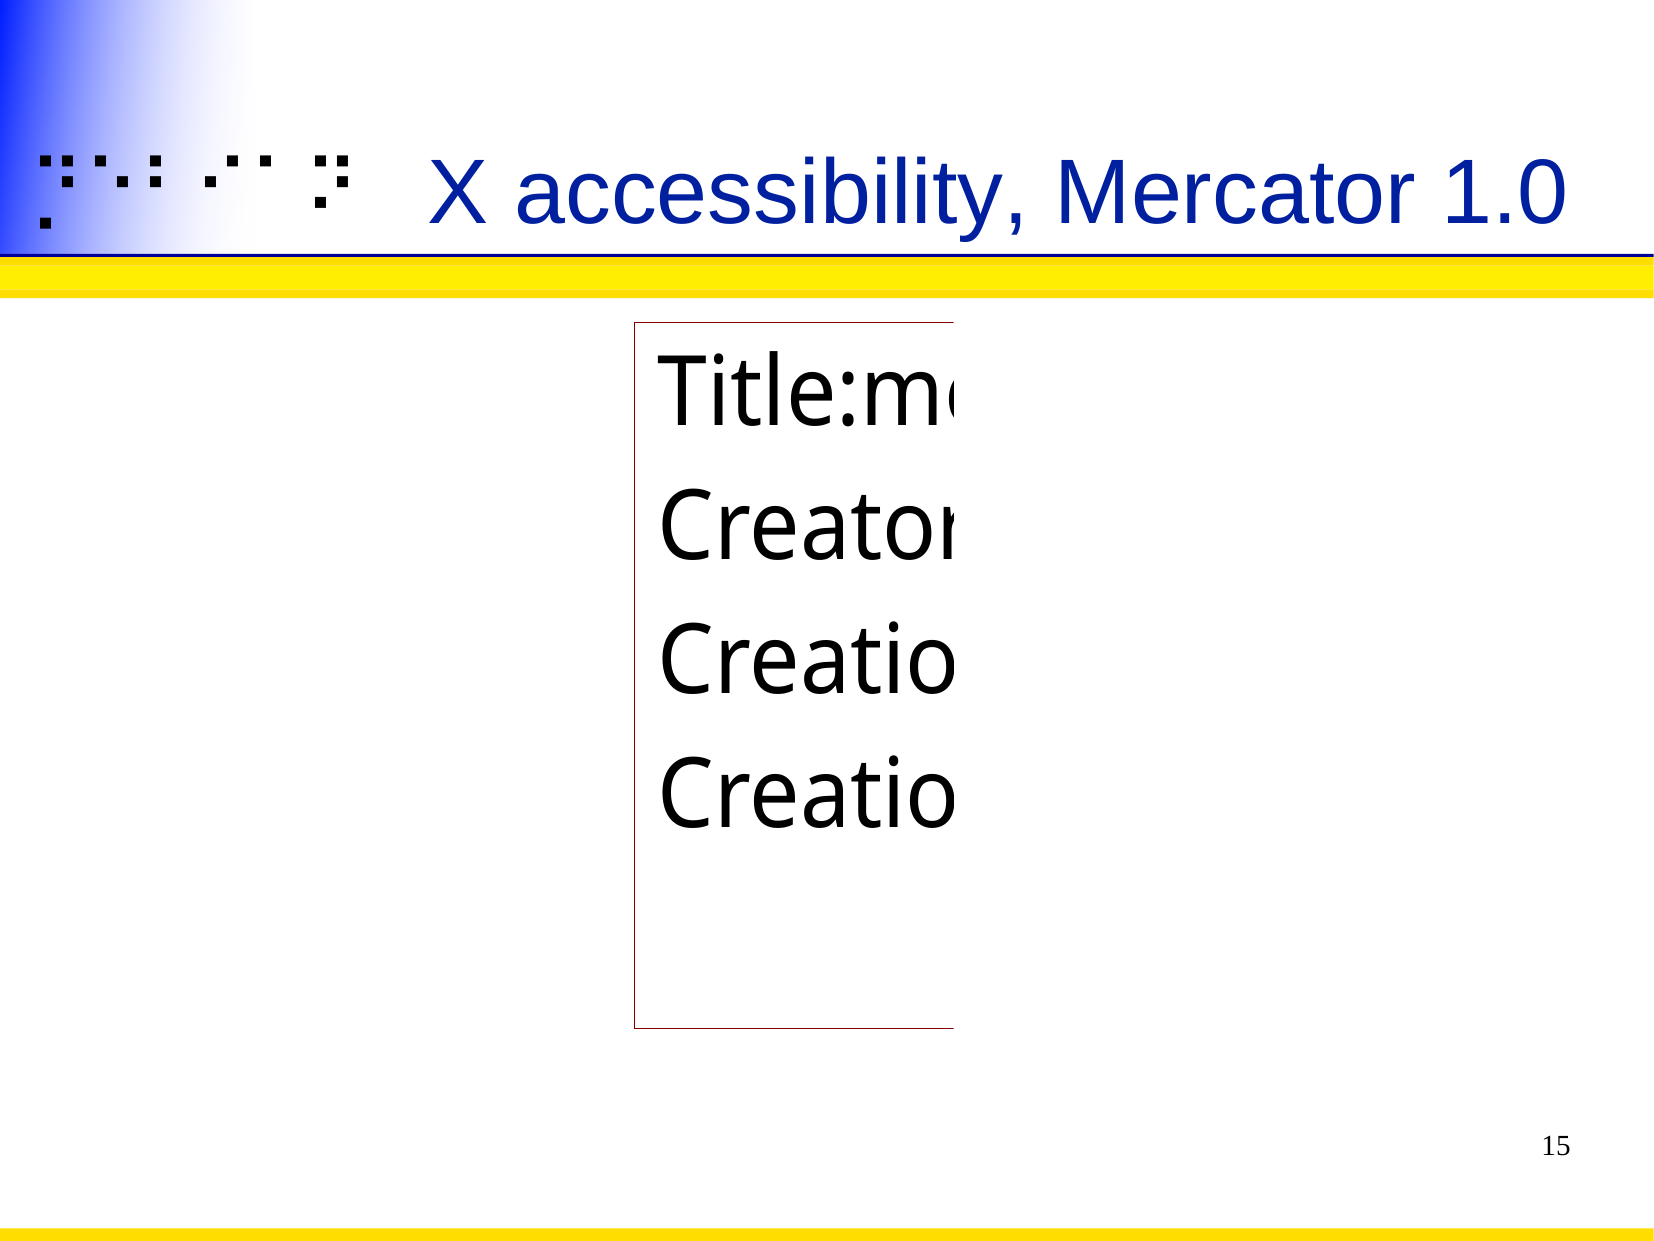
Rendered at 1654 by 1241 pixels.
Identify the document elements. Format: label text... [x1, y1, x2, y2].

title X accessibility, Mercator 1.0 [372, 134, 1571, 250]
picture [628, 315, 954, 1029]
